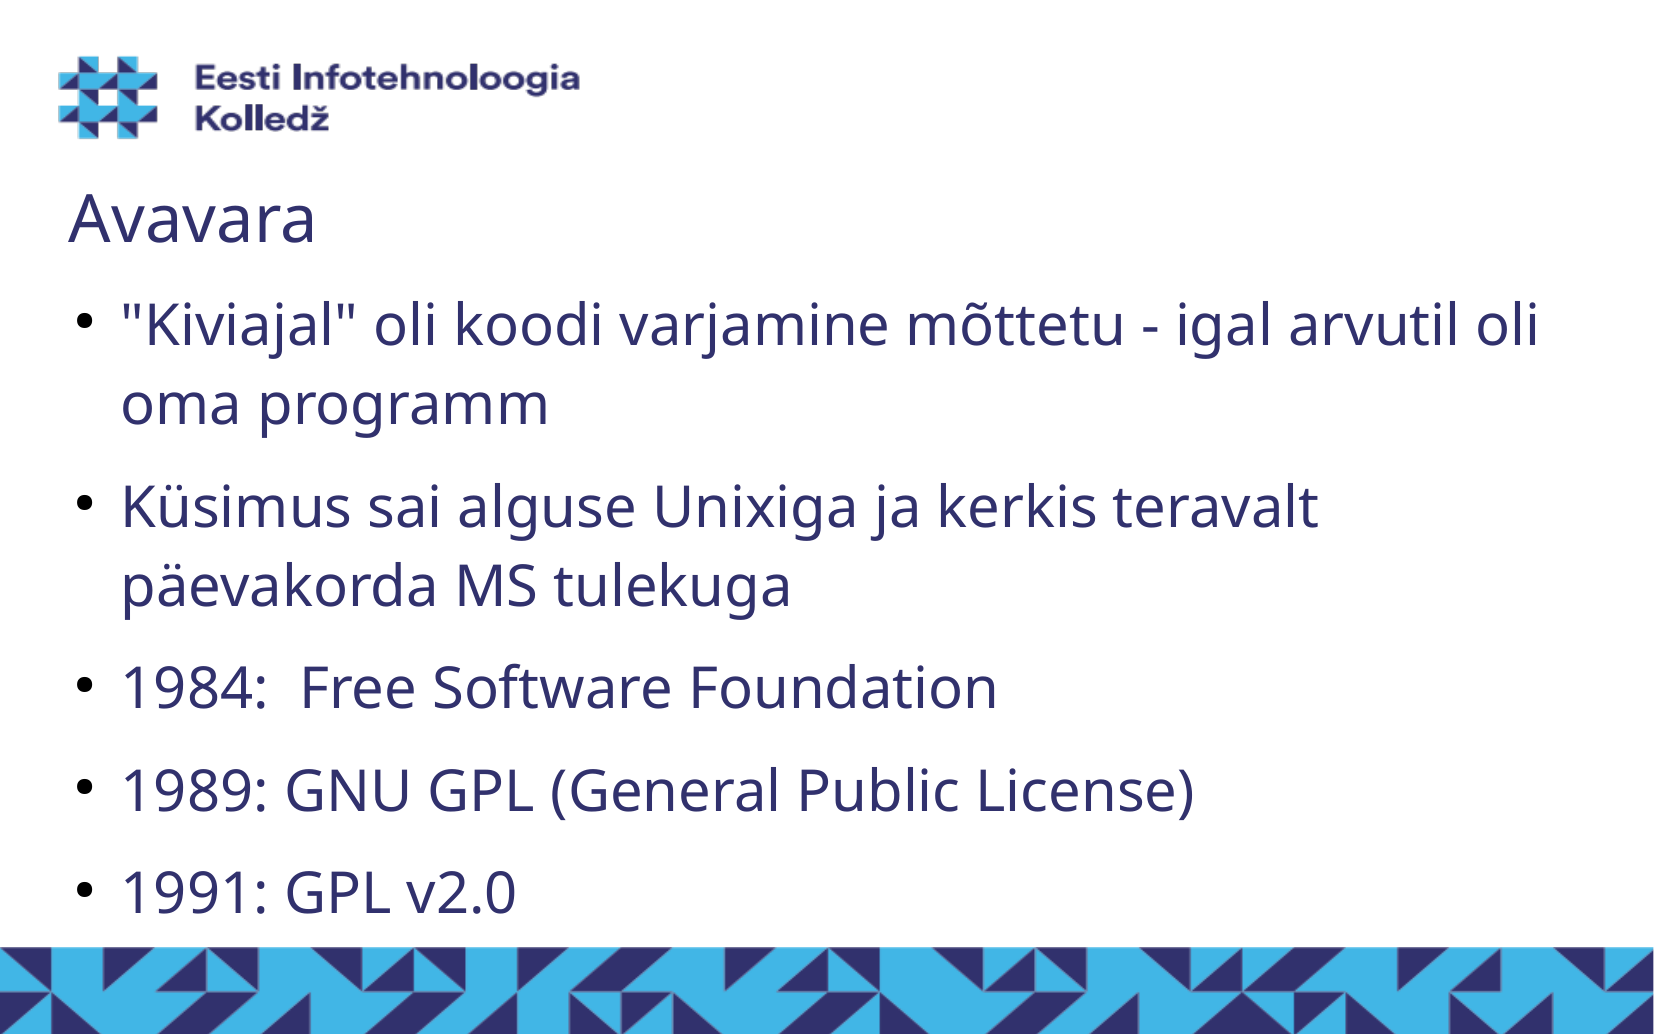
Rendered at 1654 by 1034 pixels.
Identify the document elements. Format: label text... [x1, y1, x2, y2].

title Avavara [68, 147, 1536, 283]
list "Kiviajal" oli koodi varjamine mõttetu - igal arvutil oli oma programm Küsimus sai alguse Unixiga ja kerkis teravalt päevakorda MS tulekuga 1984: Free Software Foundation 1989: GNU GPL (General Public License) 1991: GPL v2.0 [59, 283, 1595, 936]
